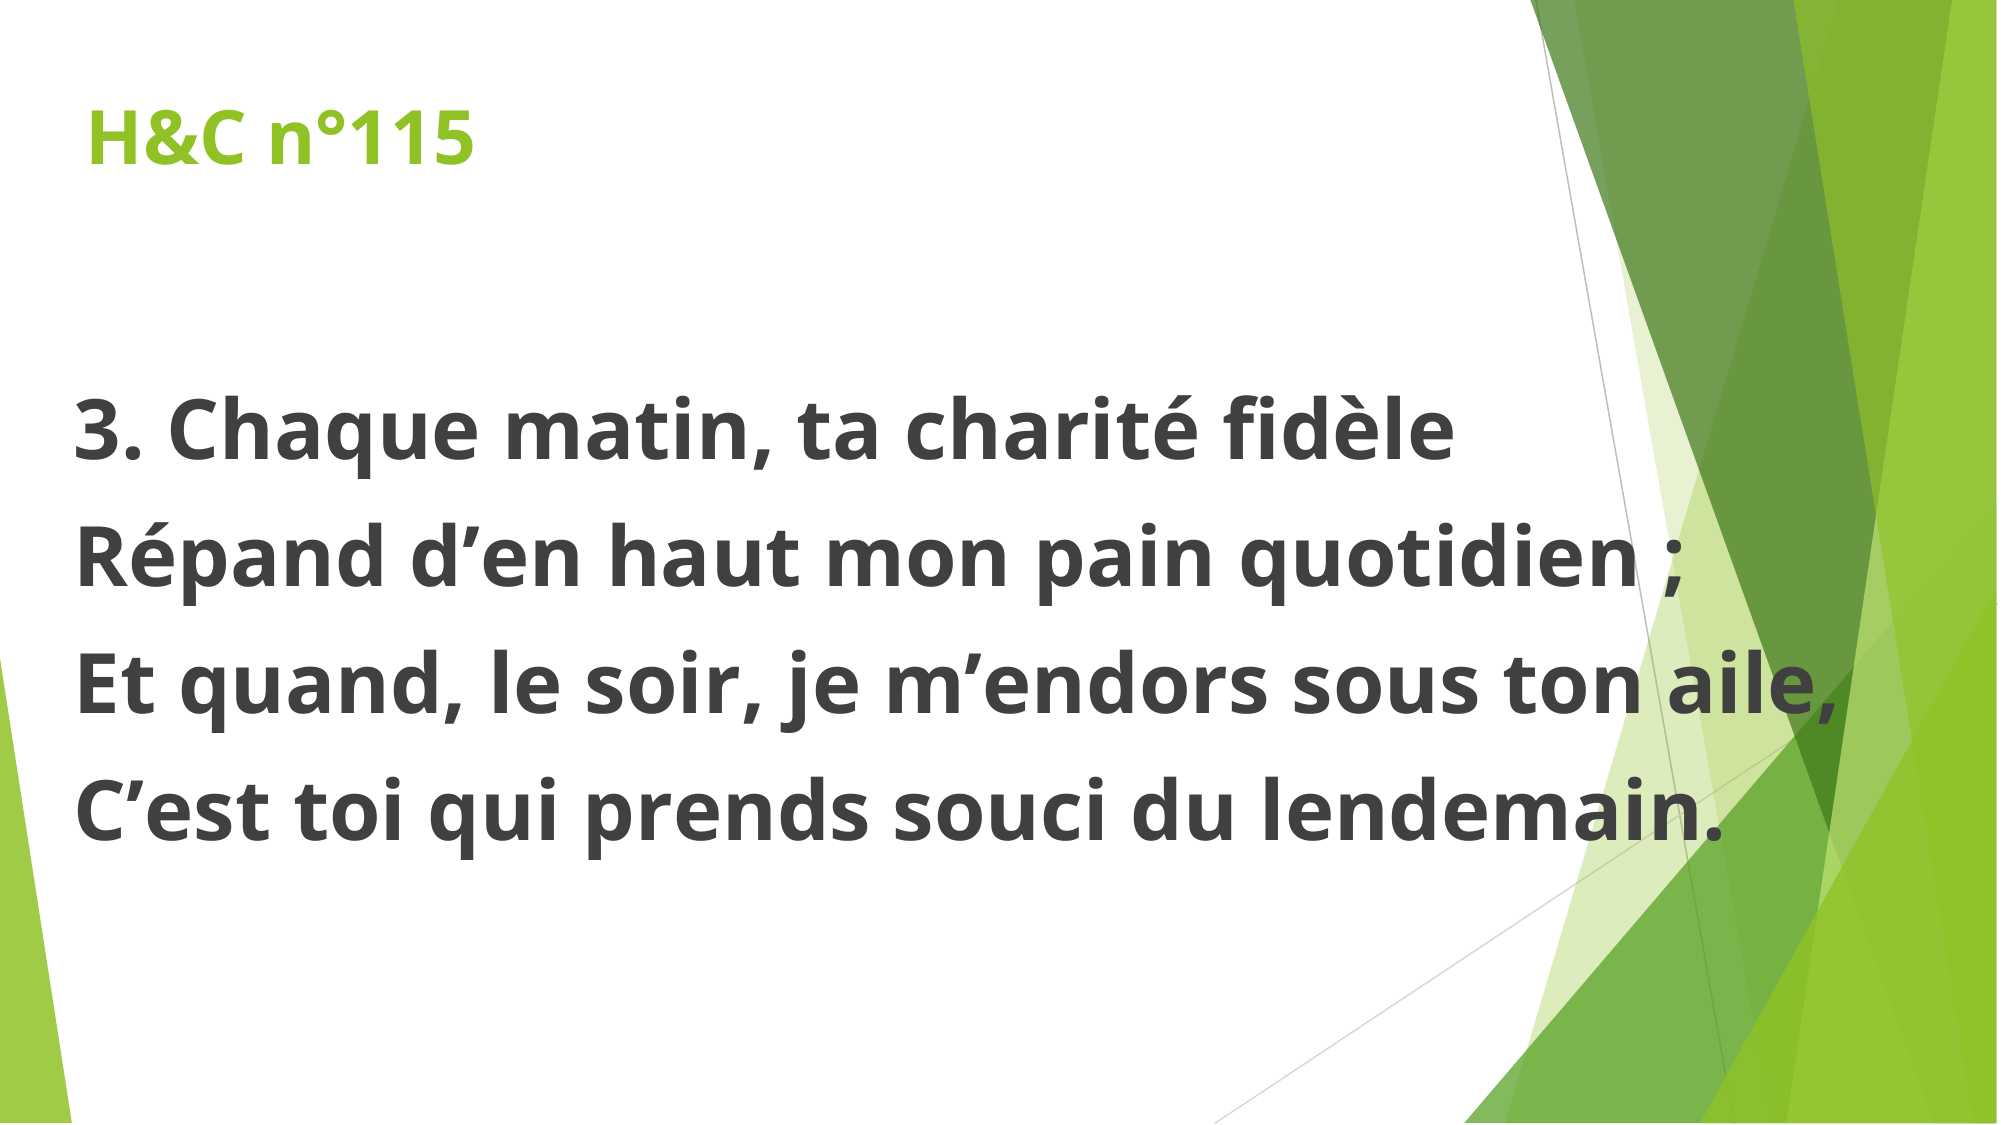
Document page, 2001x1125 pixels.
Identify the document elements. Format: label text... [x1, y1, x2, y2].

text_box 3. Chaque matin, ta charité fidèle Répand d’en haut mon pain quotidien ; Et quand, le soir, je m’endors sous ton aile, C’est toi qui prends souci du lendemain. [59, 354, 1985, 1075]
text_box H&C n°115 [70, 82, 497, 189]
